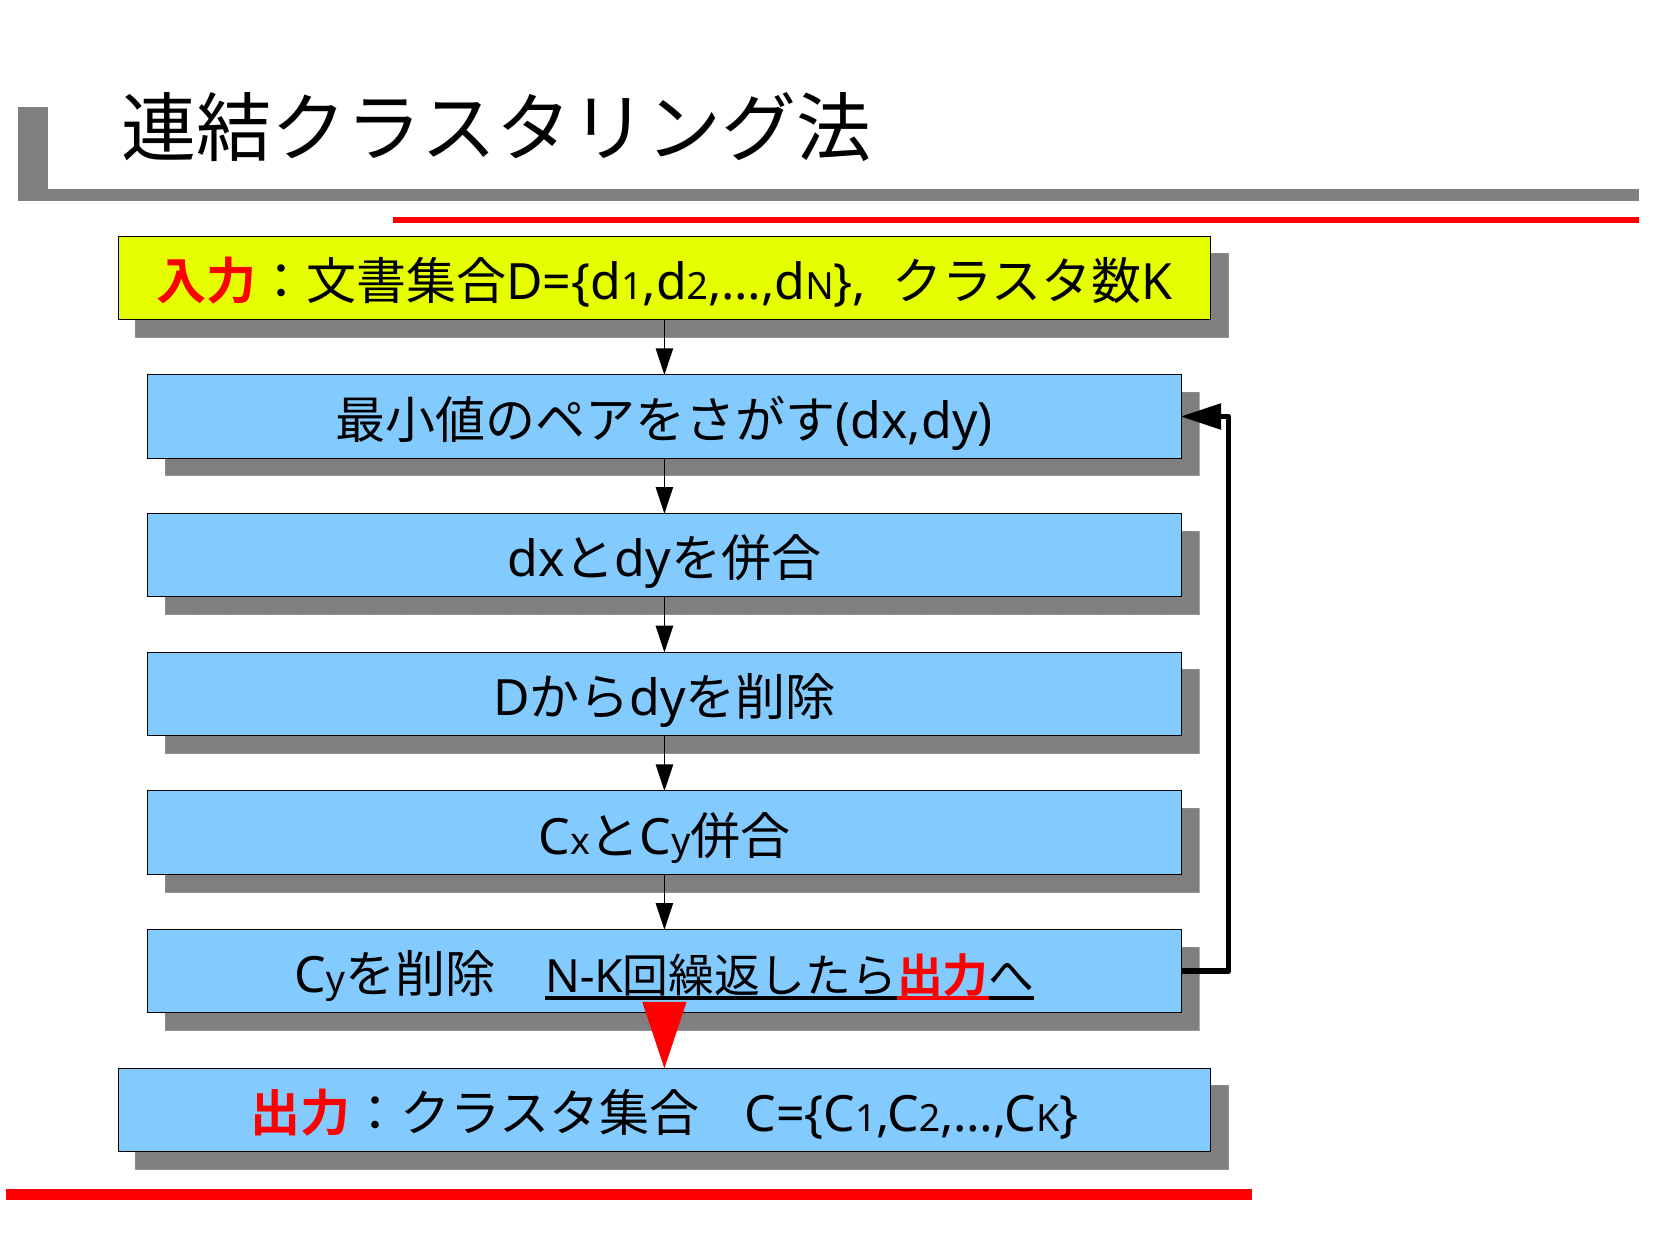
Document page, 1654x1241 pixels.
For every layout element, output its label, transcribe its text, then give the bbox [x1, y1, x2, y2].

text_box 出力：クラスタ集合 C={C1,C2,…,CK} [118, 1068, 1211, 1152]
text_box dxとdyを併合 [147, 513, 1182, 597]
text_box Cyを削除 N-K回繰返したら出力へ [147, 929, 1182, 1013]
text_box Dからdyを削除 [147, 652, 1182, 736]
text_box 入力：文書集合D={d1,d2,…,dN}, クラスタ数K [118, 236, 1211, 320]
text_box CxとCy併合 [147, 790, 1182, 875]
title 連結クラスタリング法 [121, 18, 1534, 226]
text_box 最小値のペアをさがす(dx,dy) [147, 374, 1182, 459]
